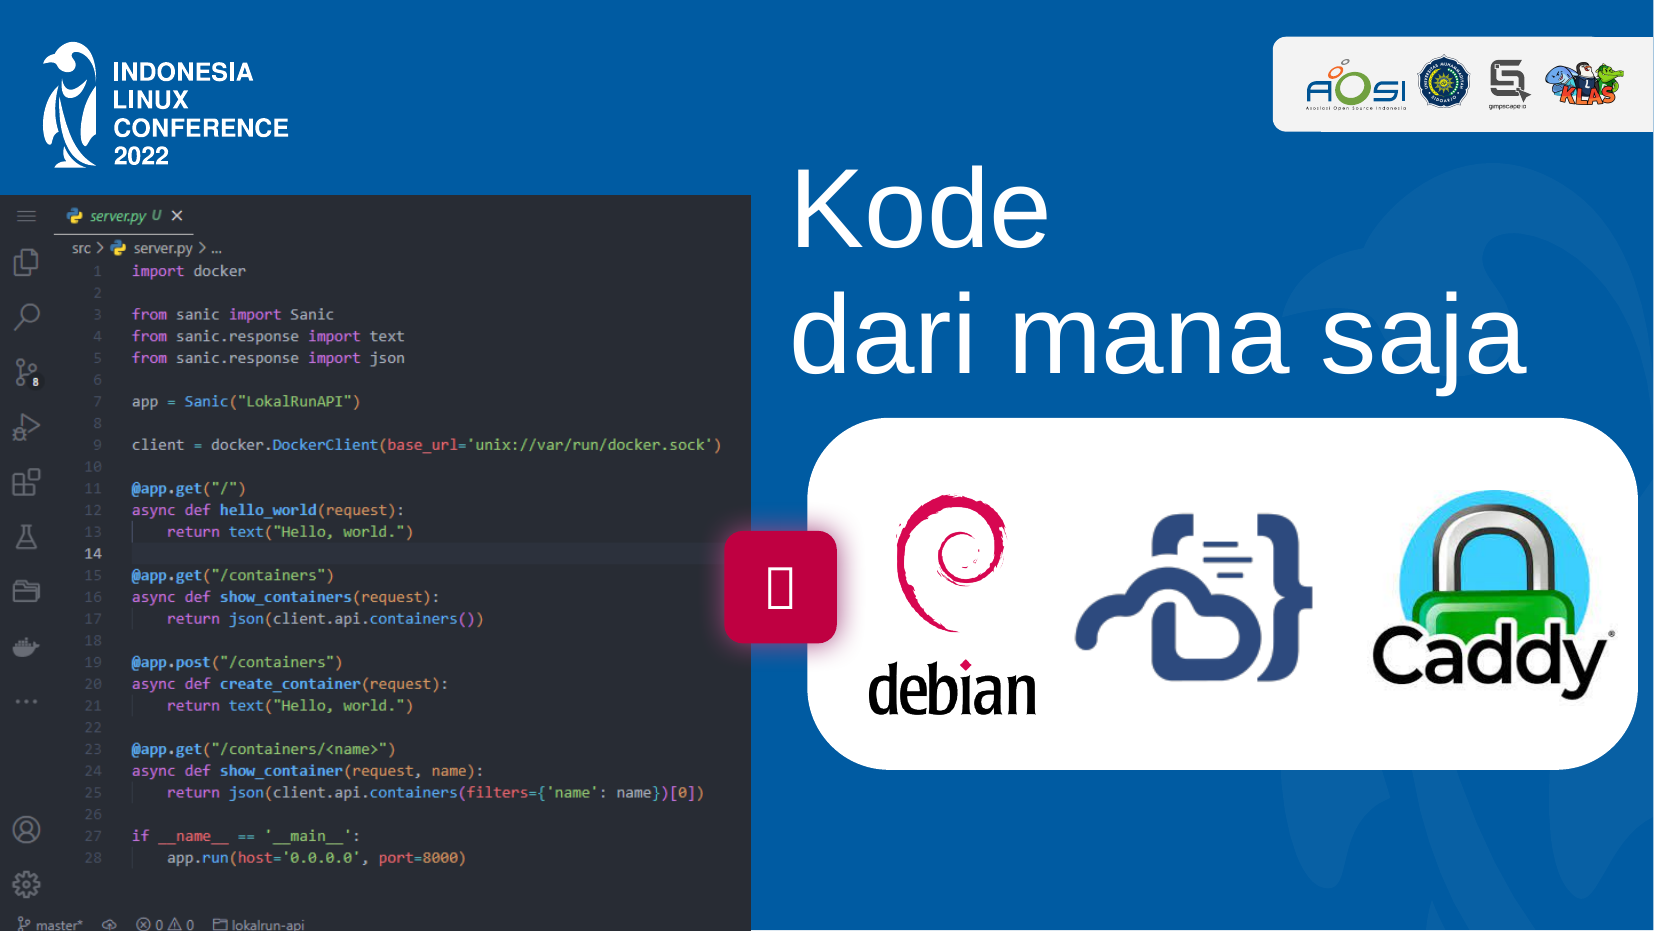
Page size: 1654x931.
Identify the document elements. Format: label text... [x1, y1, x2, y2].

picture [1545, 62, 1624, 105]
picture [868, 492, 1037, 715]
picture [1417, 54, 1471, 108]
text_box [807, 417, 1638, 770]
picture [0, 195, 751, 931]
picture [1056, 461, 1346, 751]
title Kode dari mana saja [789, 146, 1540, 409]
text_box  [724, 530, 837, 644]
picture [1367, 490, 1621, 706]
